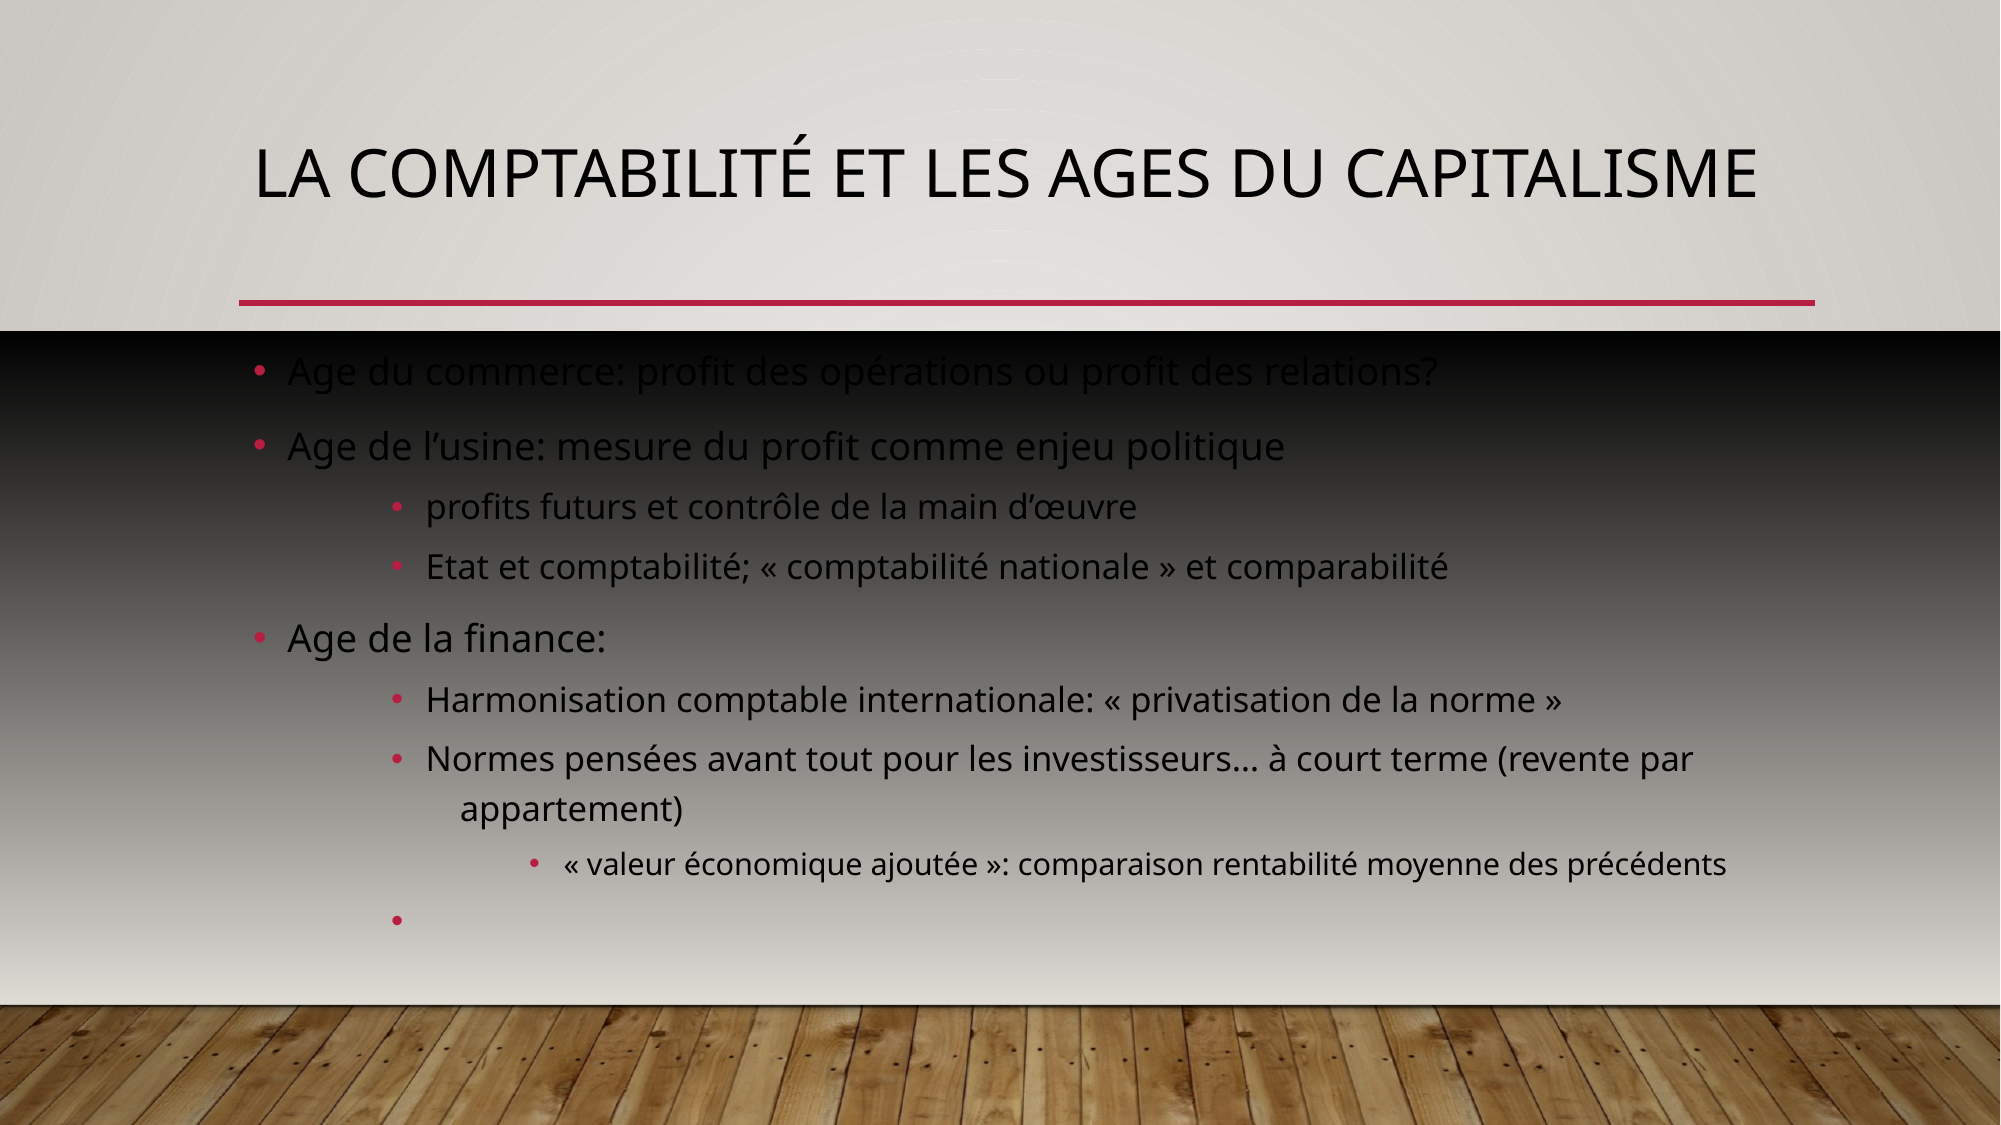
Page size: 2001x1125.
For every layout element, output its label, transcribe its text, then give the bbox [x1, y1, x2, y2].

list Age du commerce: profit des opérations ou profit des relations? Age de l’usine: mesure du profit comme enjeu politique profits futurs et contrôle de la main d’œuvre Etat et comptabilité; « comptabilité nationale » et comparabilité Age de la finance: Harmonisation comptable internationale: « privatisation de la norme » Normes pensées avant tout pour les investisseurs… à court terme (revente par appartement) « valeur économique ajoutée »: comparaison rentabilité moyenne des précédents [238, 330, 1814, 897]
title La comptabilité et les ages du capitalisme [238, 131, 1814, 305]
